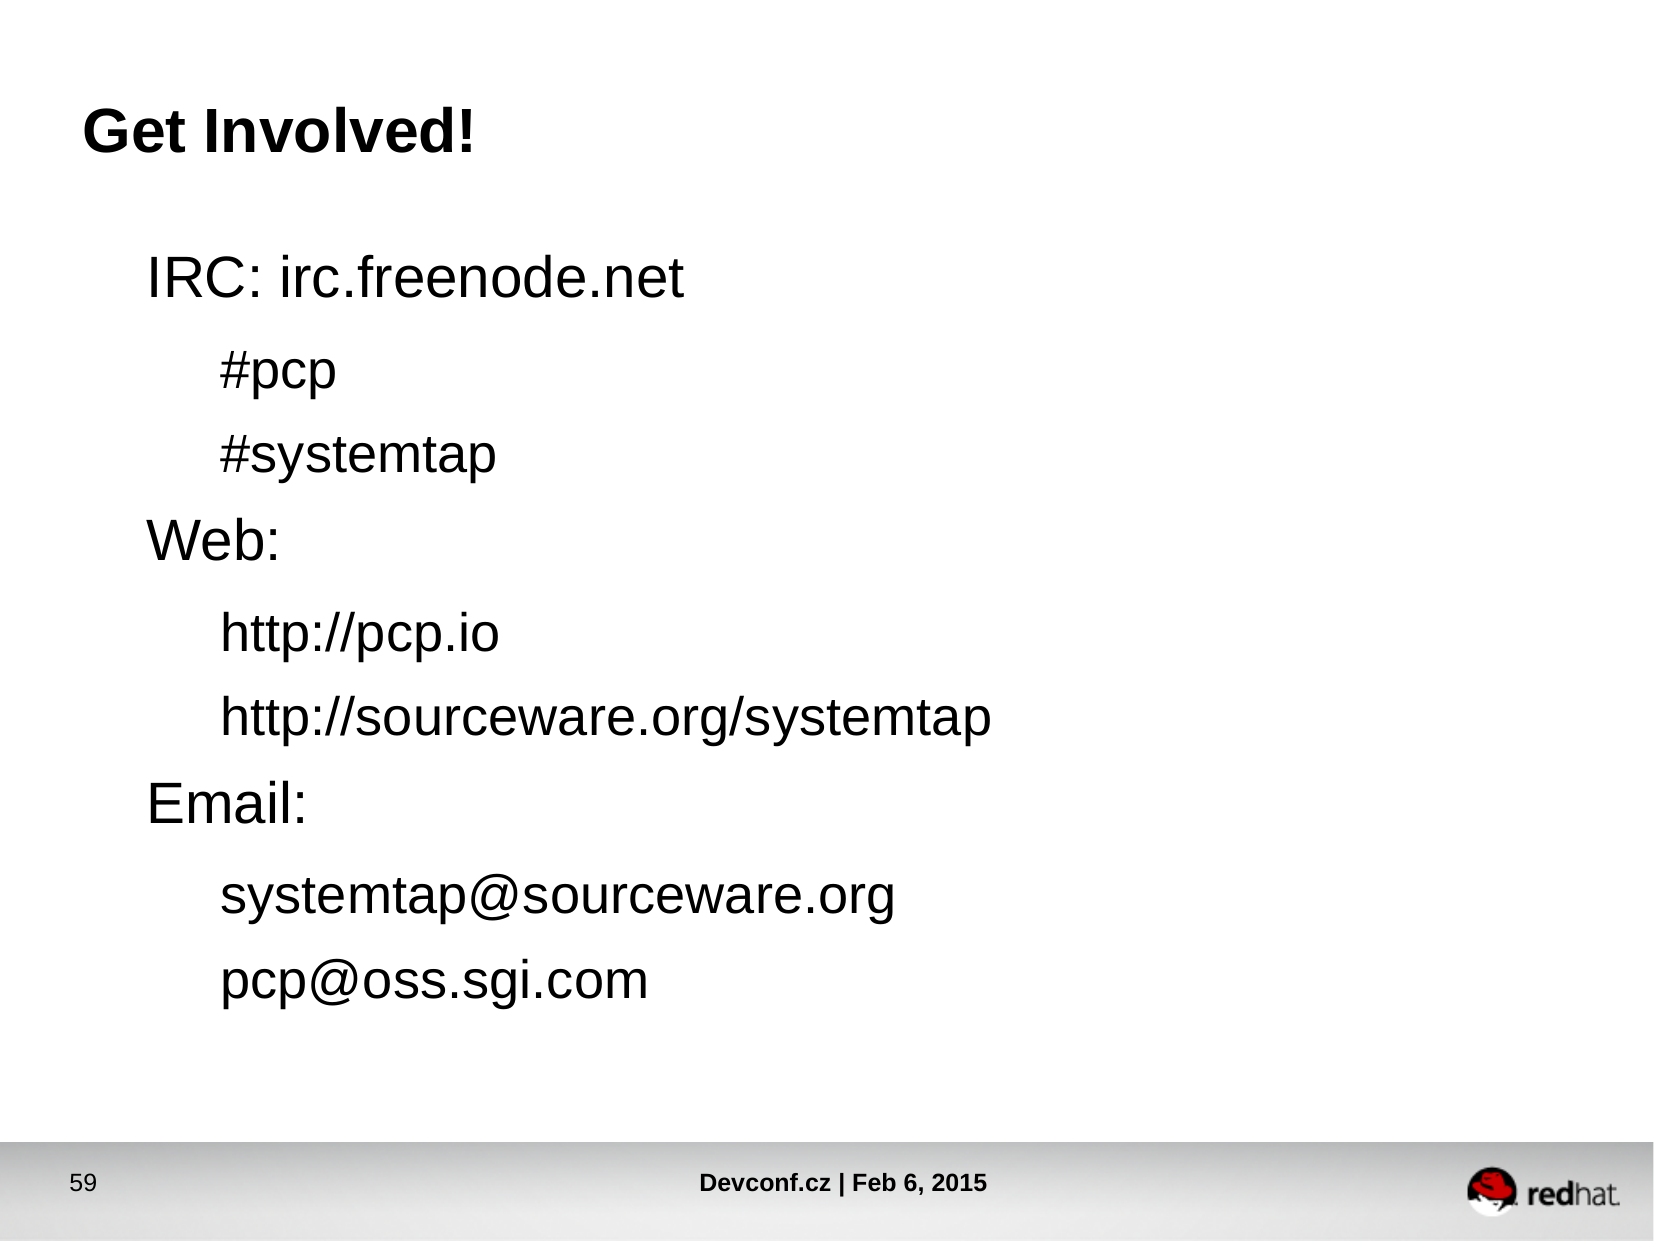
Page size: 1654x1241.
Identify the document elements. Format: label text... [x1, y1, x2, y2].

picture [0, 1142, 1654, 1241]
title Get Involved! [82, 37, 1571, 226]
list IRC: irc.freenode.net #pcp #systemtap Web: http://pcp.io http://sourceware.org/systemtap Email: systemtap@sourceware.org pcp@oss.sgi.com [86, 244, 1576, 1039]
